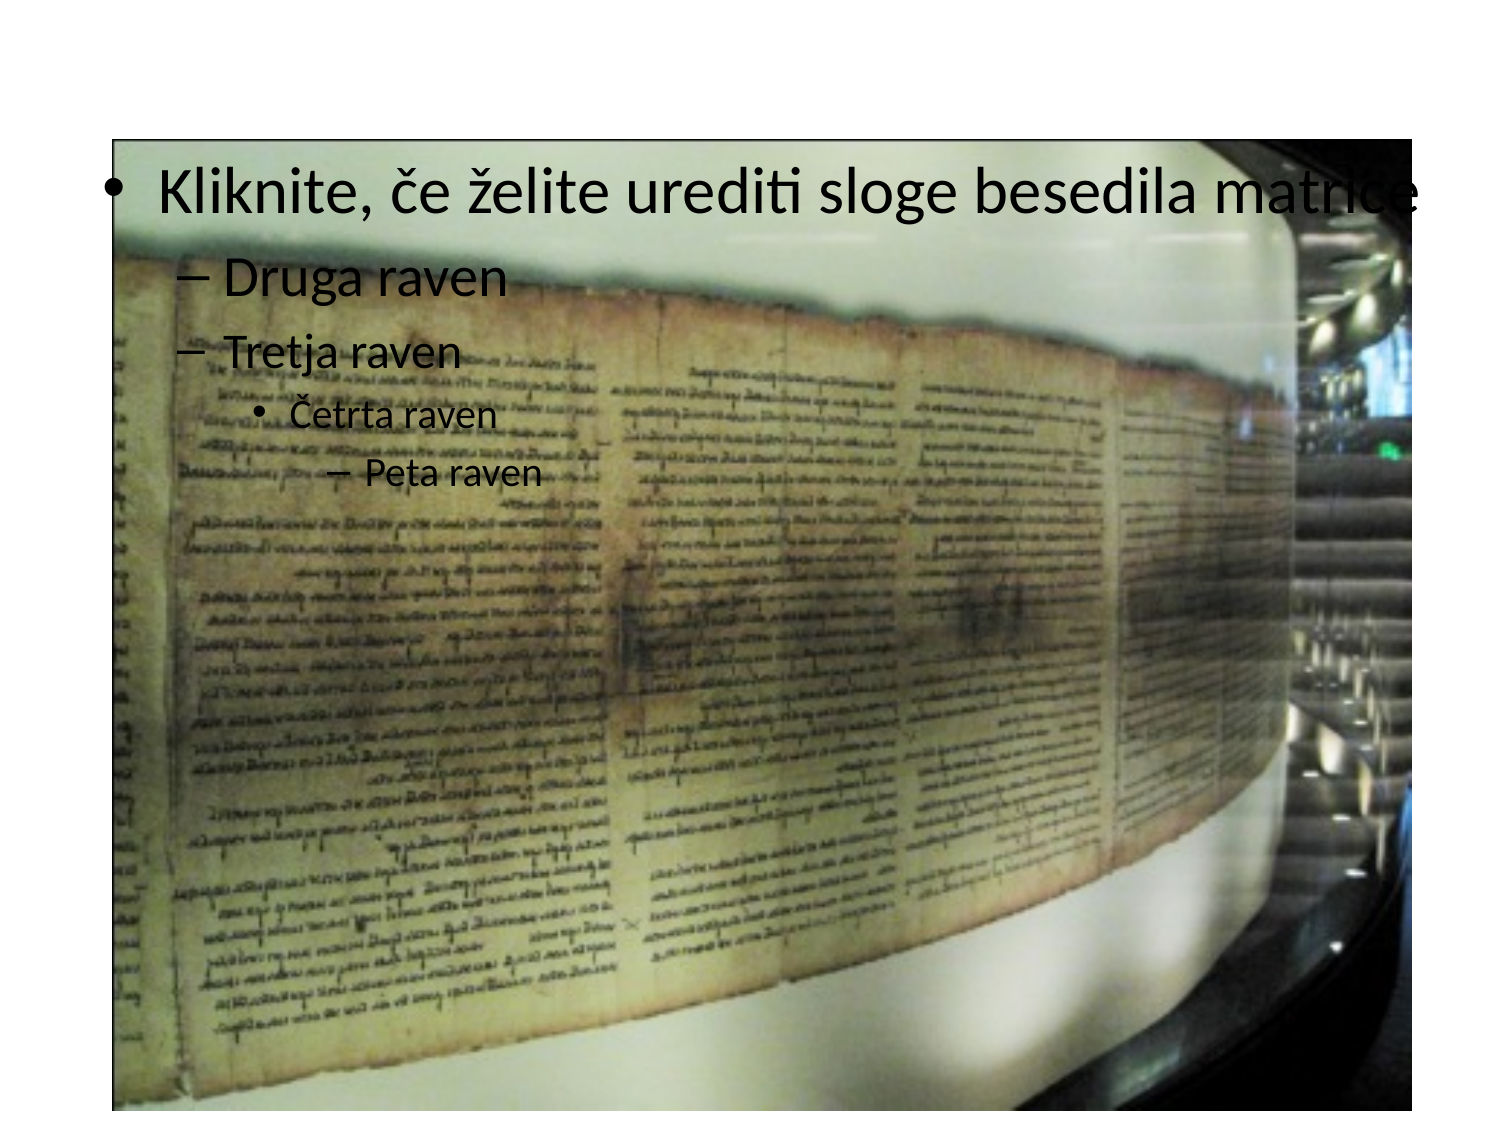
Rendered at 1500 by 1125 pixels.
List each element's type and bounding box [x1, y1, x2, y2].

picture [112, 139, 1412, 1111]
title [75, 45, 1425, 233]
